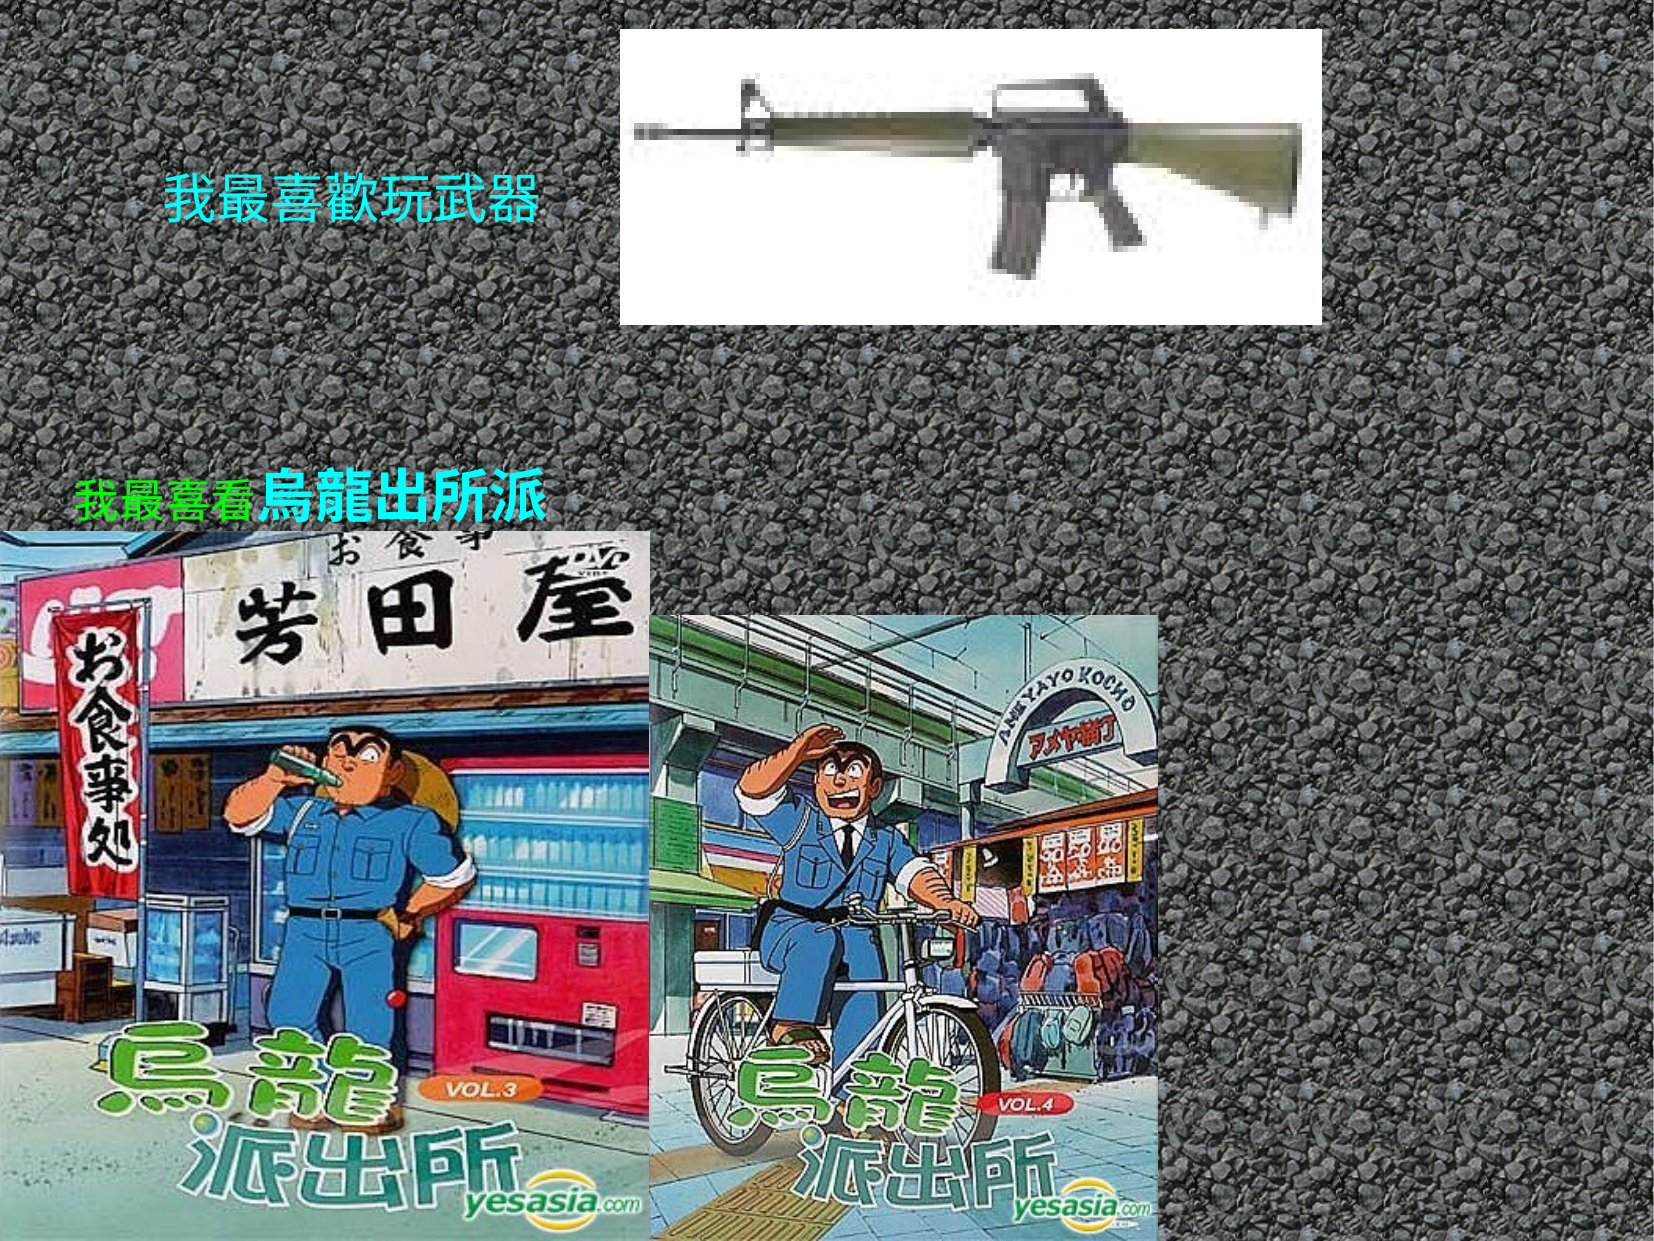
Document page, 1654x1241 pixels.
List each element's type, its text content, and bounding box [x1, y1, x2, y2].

text_box 我最喜歡玩武器 [147, 147, 620, 228]
picture [0, 0, 1654, 1241]
text_box 我最喜歡玩武器 [1322, 147, 1506, 228]
text_box 我最喜看烏龍出所派 [59, 442, 768, 602]
